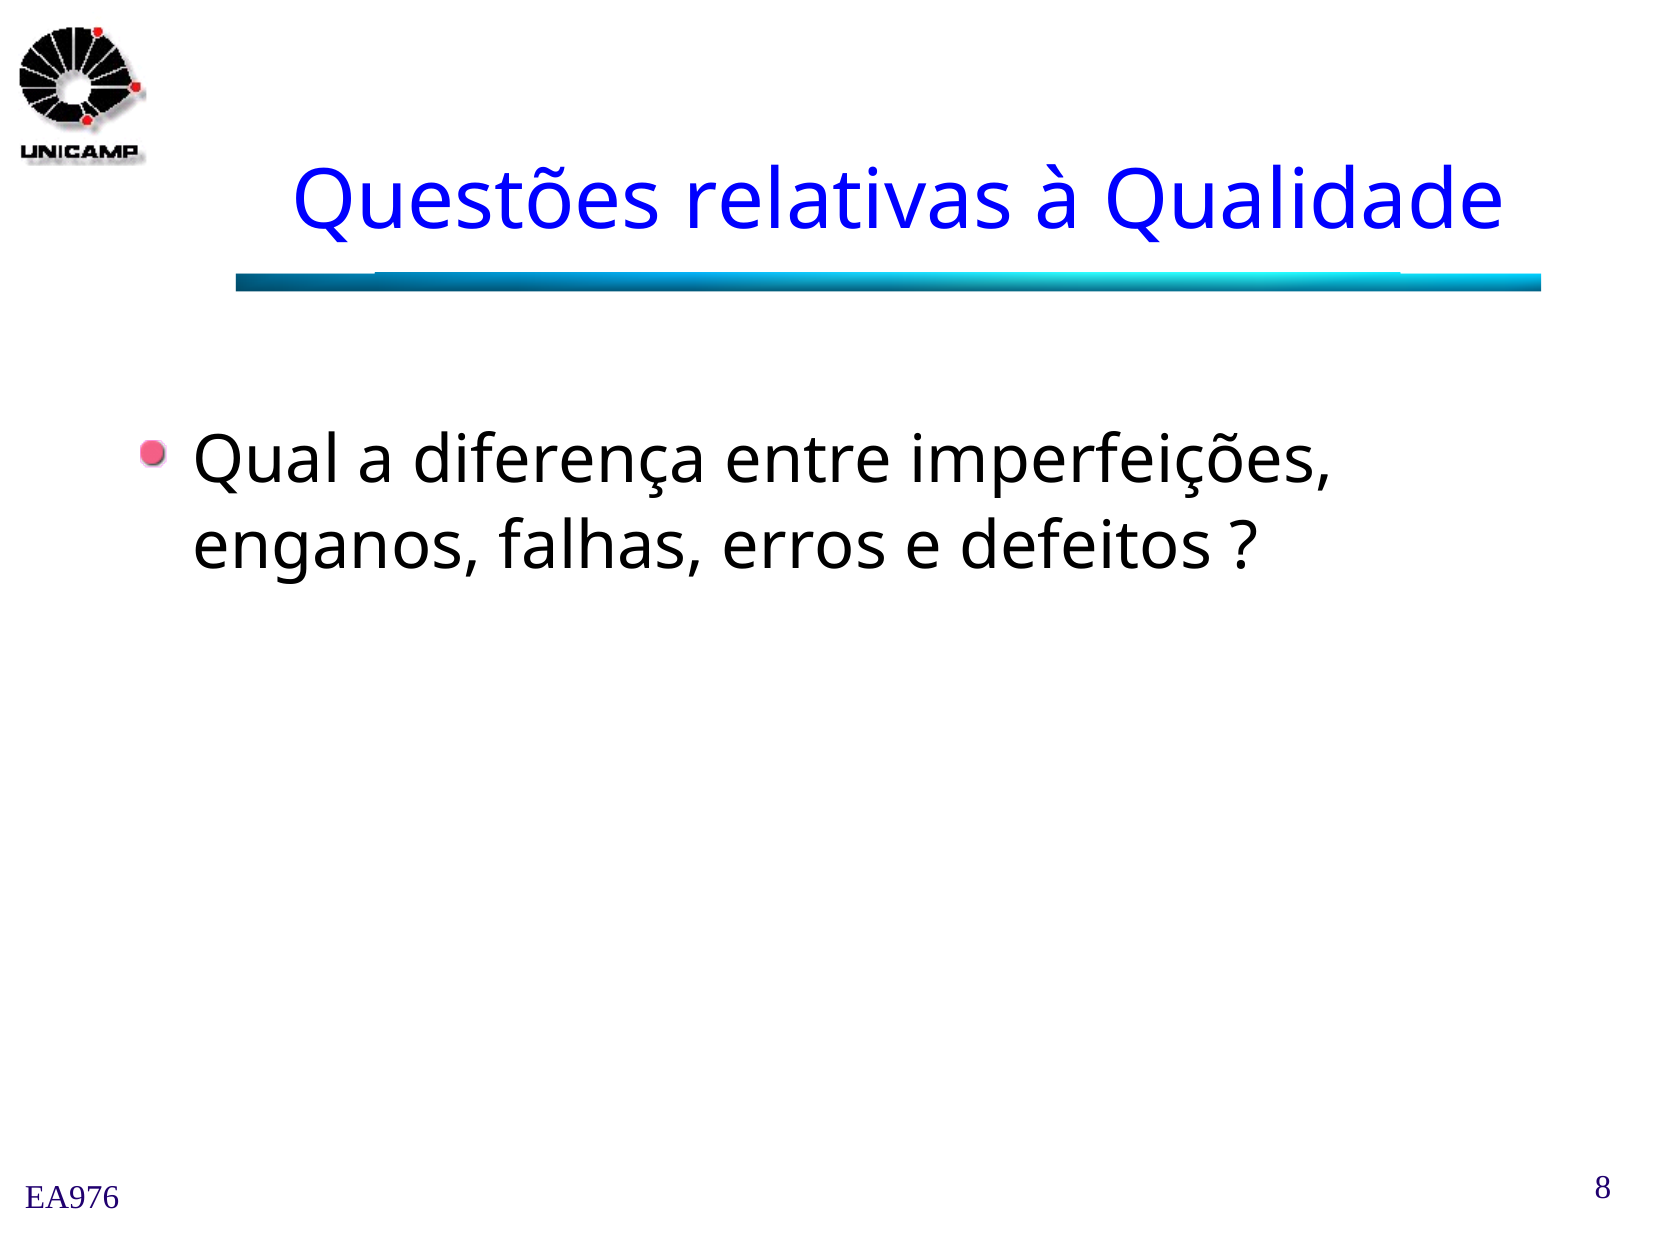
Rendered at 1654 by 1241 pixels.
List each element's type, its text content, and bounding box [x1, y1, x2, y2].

picture [125, 272, 1654, 295]
title Questões relativas à Qualidade [264, 21, 1534, 250]
list Qual a diferença entre imperfeições, enganos, falhas, erros e defeitos ? [121, 413, 1534, 1182]
